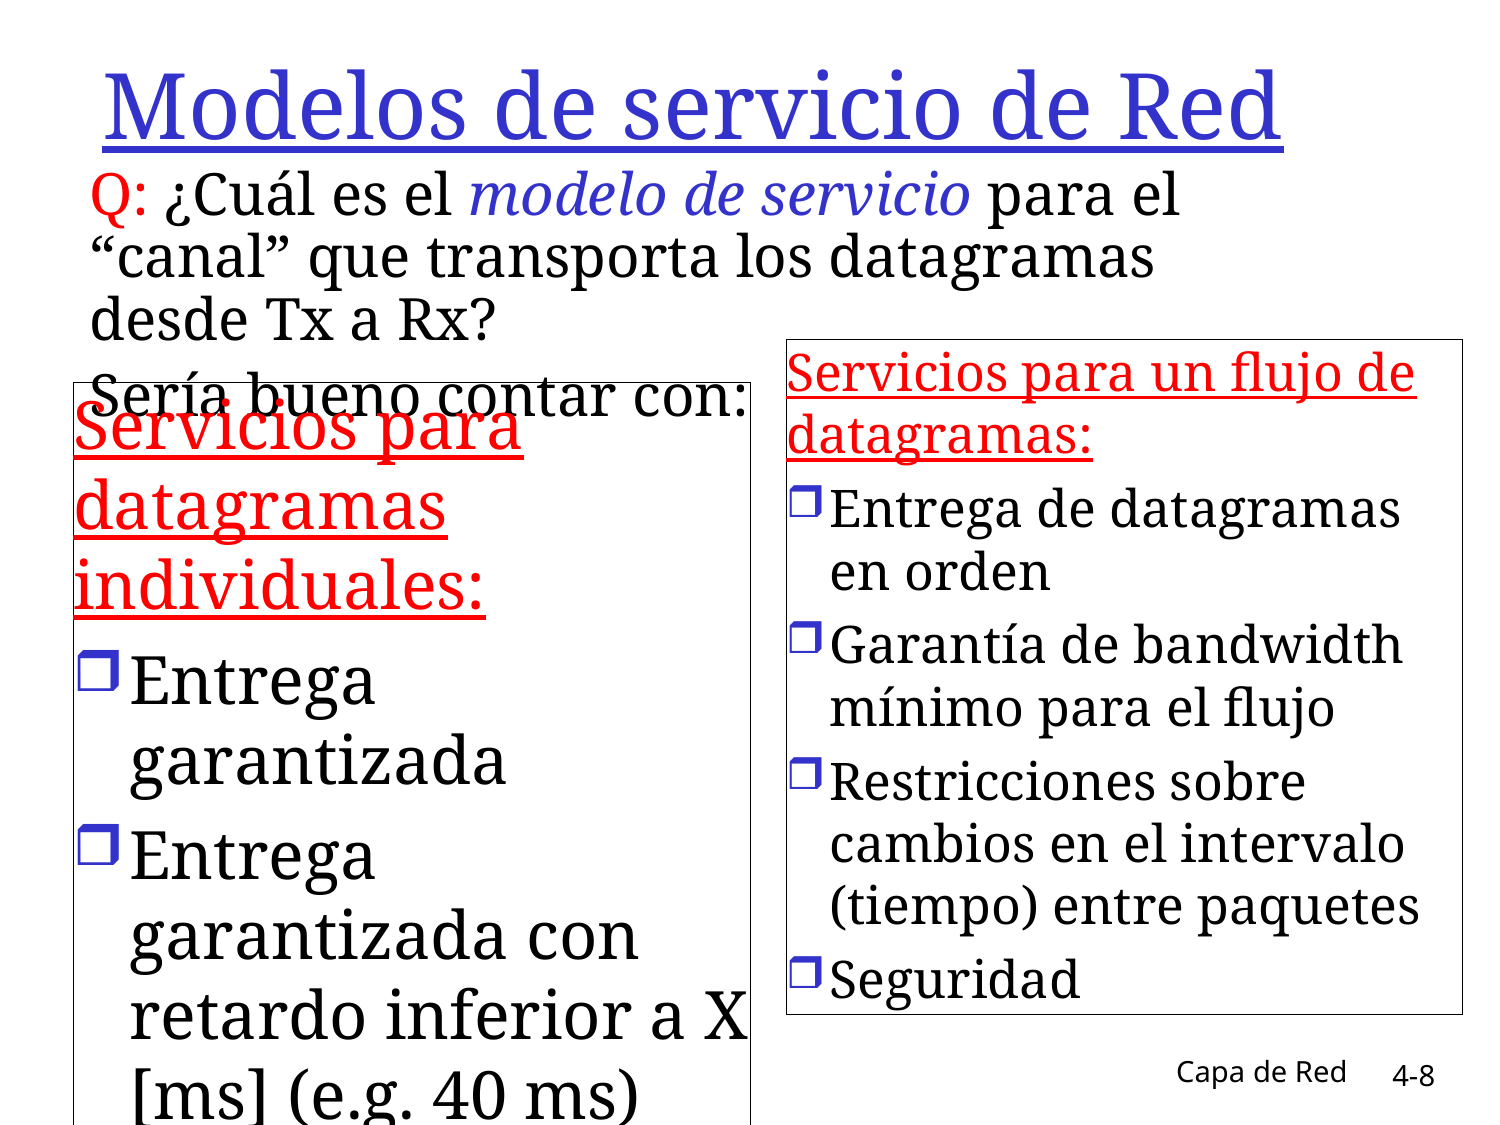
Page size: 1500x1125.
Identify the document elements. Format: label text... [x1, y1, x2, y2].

list Servicios para un flujo de datagramas: Entrega de datagramas en orden Garantía de bandwidth mínimo para el flujo Restricciones sobre cambios en el intervalo (tiempo) entre paquetes Seguridad [786, 339, 1463, 1015]
list Servicios para datagramas individuales: Entrega garantizada Entrega garantizada con retardo inferior a X [ms] (e.g. 40 ms) [73, 382, 751, 946]
title Modelos de servicio de Red [87, 15, 1426, 196]
text_box Q: ¿Cuál es el modelo de servicio para el “canal” que transporta los datagramas desde Tx a Rx? Sería bueno contar con: [75, 156, 1315, 437]
